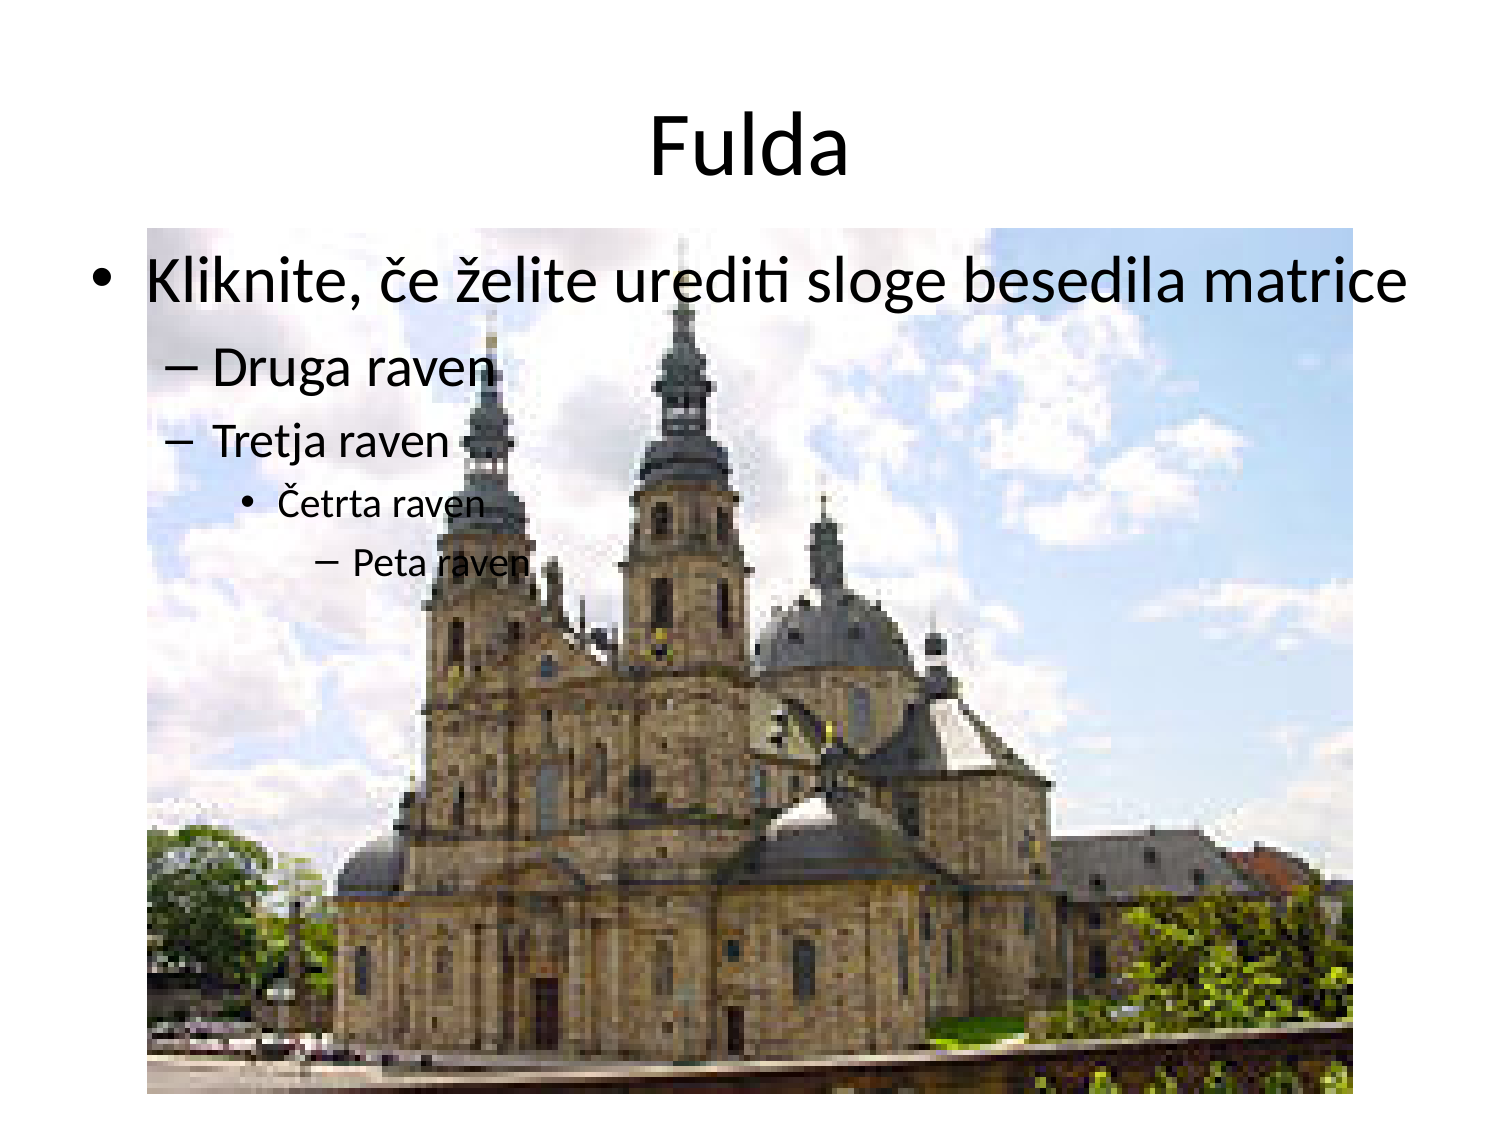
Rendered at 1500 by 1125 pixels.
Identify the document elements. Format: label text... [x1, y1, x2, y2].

title Fulda [75, 45, 1425, 233]
picture [147, 228, 1353, 1094]
